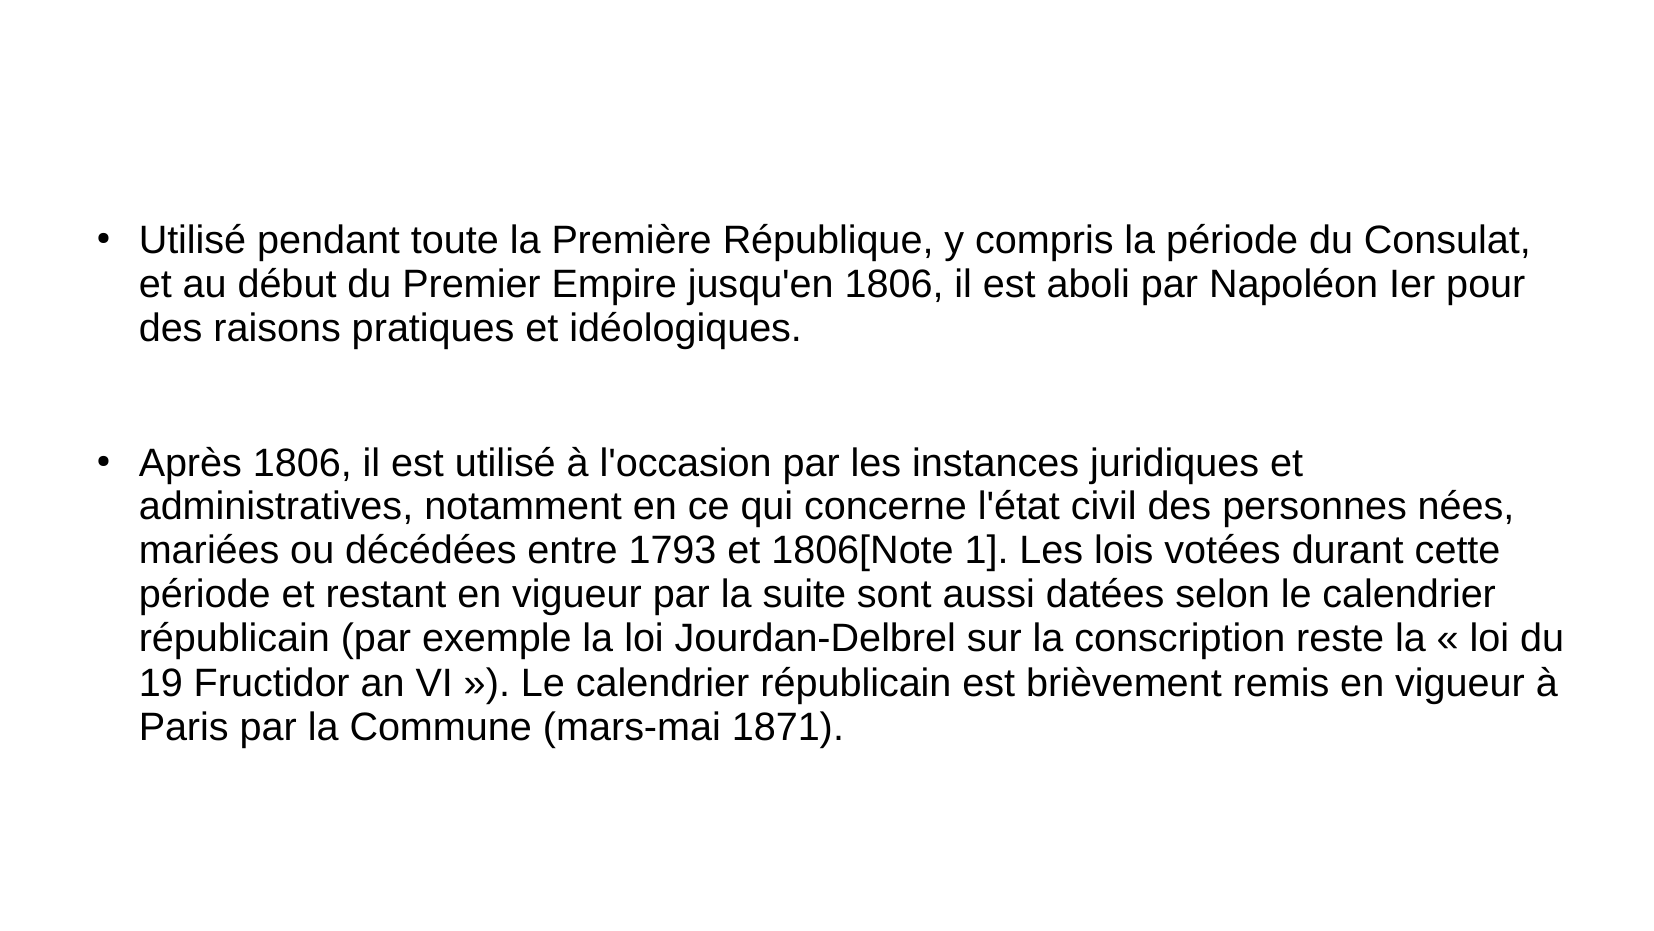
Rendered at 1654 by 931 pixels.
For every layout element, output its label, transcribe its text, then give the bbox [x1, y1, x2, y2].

list Utilisé pendant toute la Première République, y compris la période du Consulat, et au début du Premier Empire jusqu'en 1806, il est aboli par Napoléon Ier pour des raisons pratiques et idéologiques. Après 1806, il est utilisé à l'occasion par les instances juridiques et administratives, notamment en ce qui concerne l'état civil des personnes nées, mariées ou décédées entre 1793 et 1806[Note 1]. Les lois votées durant cette période et restant en vigueur par la suite sont aussi datées selon le calendrier républicain (par exemple la loi Jourdan-Delbrel sur la conscription reste la « loi du 19 Fructidor an VI »). Le calendrier républicain est brièvement remis en vigueur à Paris par la Commune (mars-mai 1871). [82, 217, 1571, 758]
